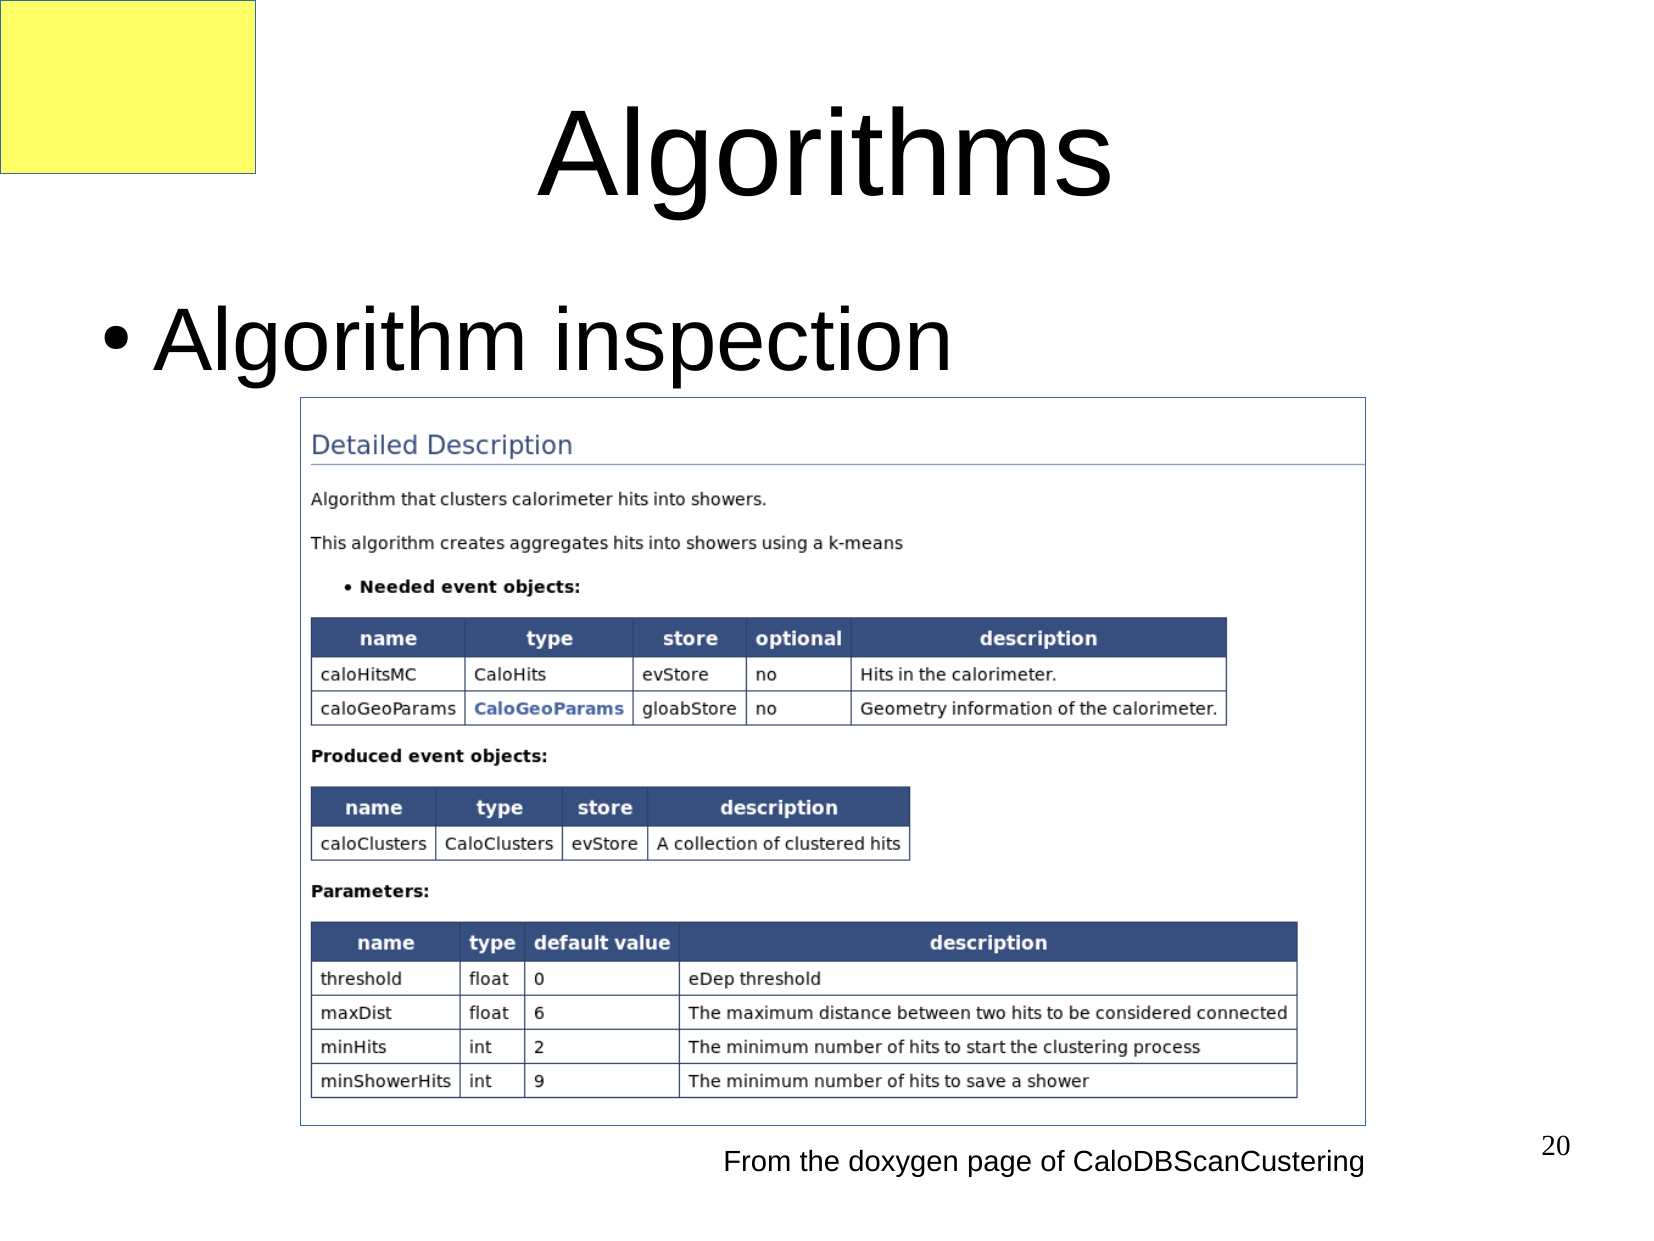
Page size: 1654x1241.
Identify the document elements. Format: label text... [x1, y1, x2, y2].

picture [300, 397, 1366, 1126]
text_box [0, 0, 256, 174]
title Algorithms [82, 49, 1571, 257]
list Algorithm inspection [82, 290, 1571, 1111]
text_box From the doxygen page of CaloDBScanCustering [708, 1137, 1411, 1186]
